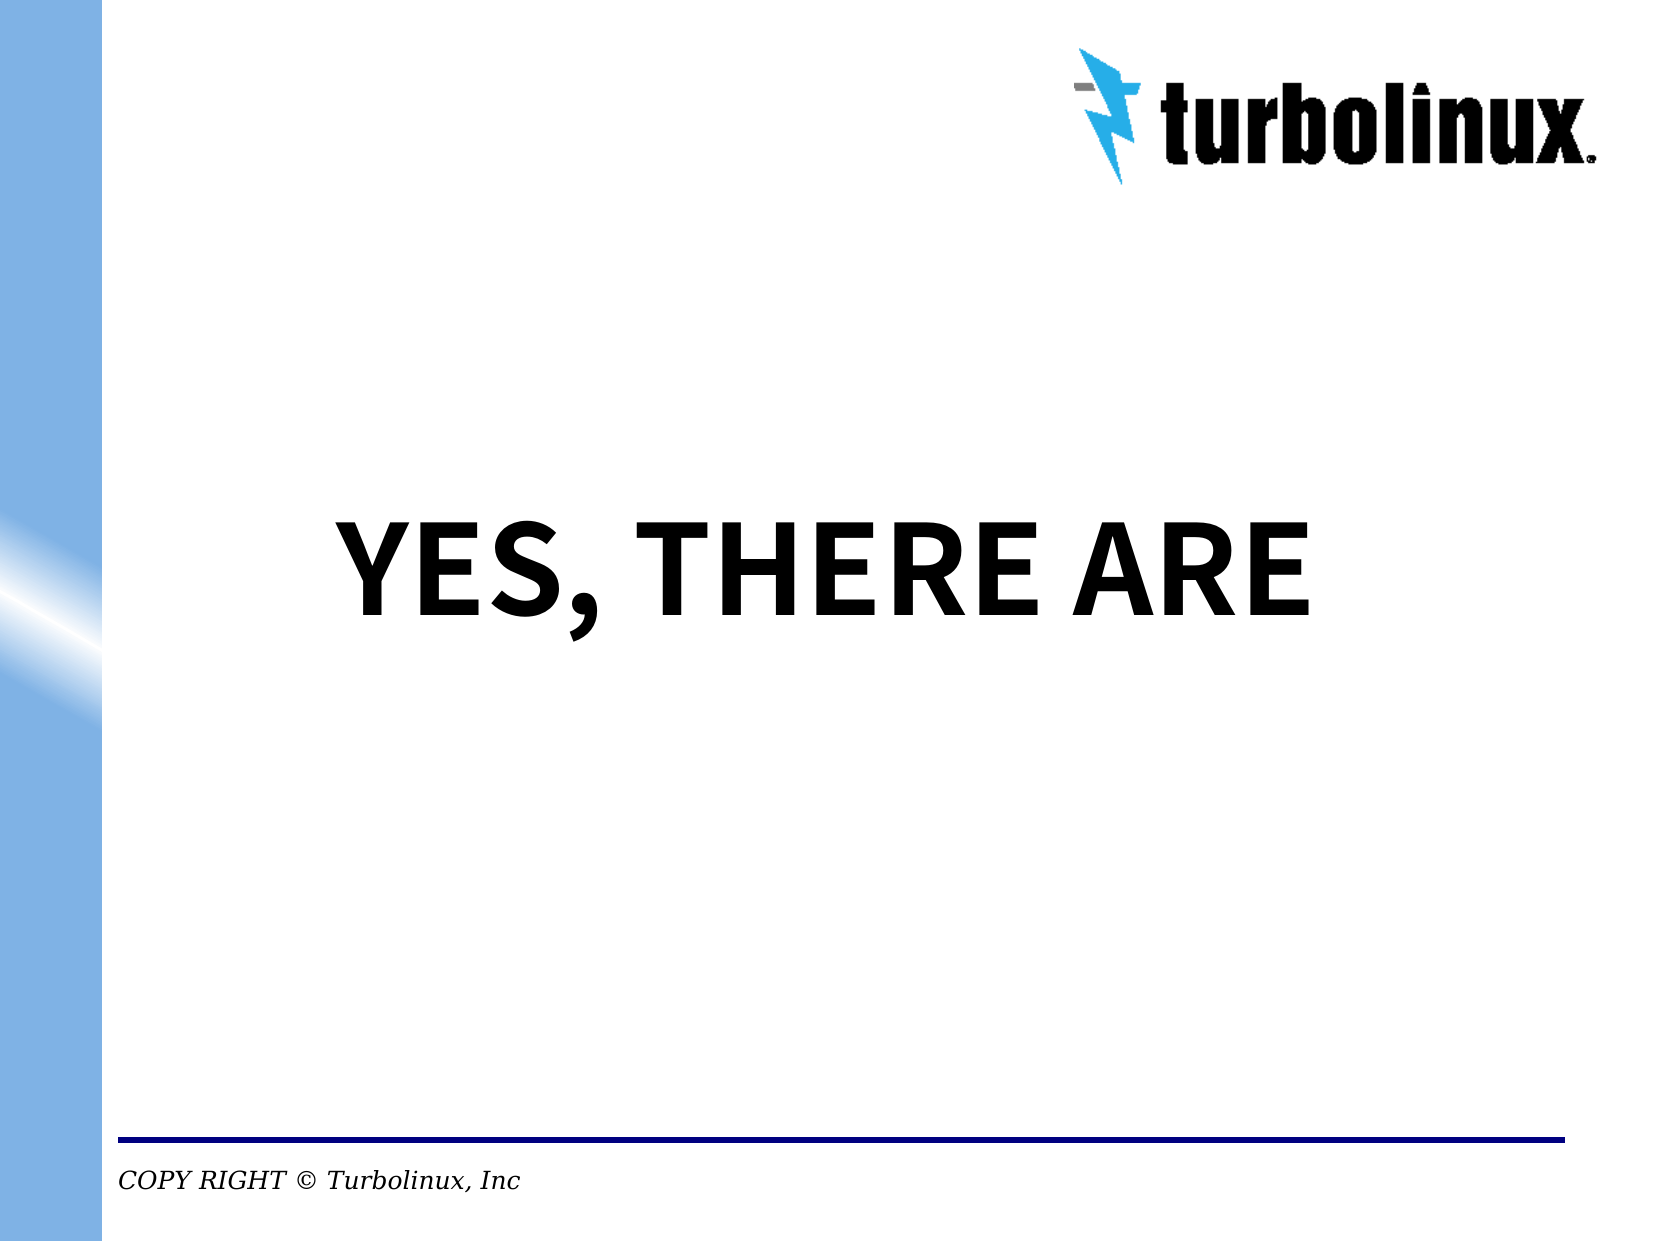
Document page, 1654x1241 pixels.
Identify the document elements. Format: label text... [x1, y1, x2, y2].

text_box YES, THERE ARE [324, 472, 1329, 650]
picture [1074, 47, 1607, 186]
